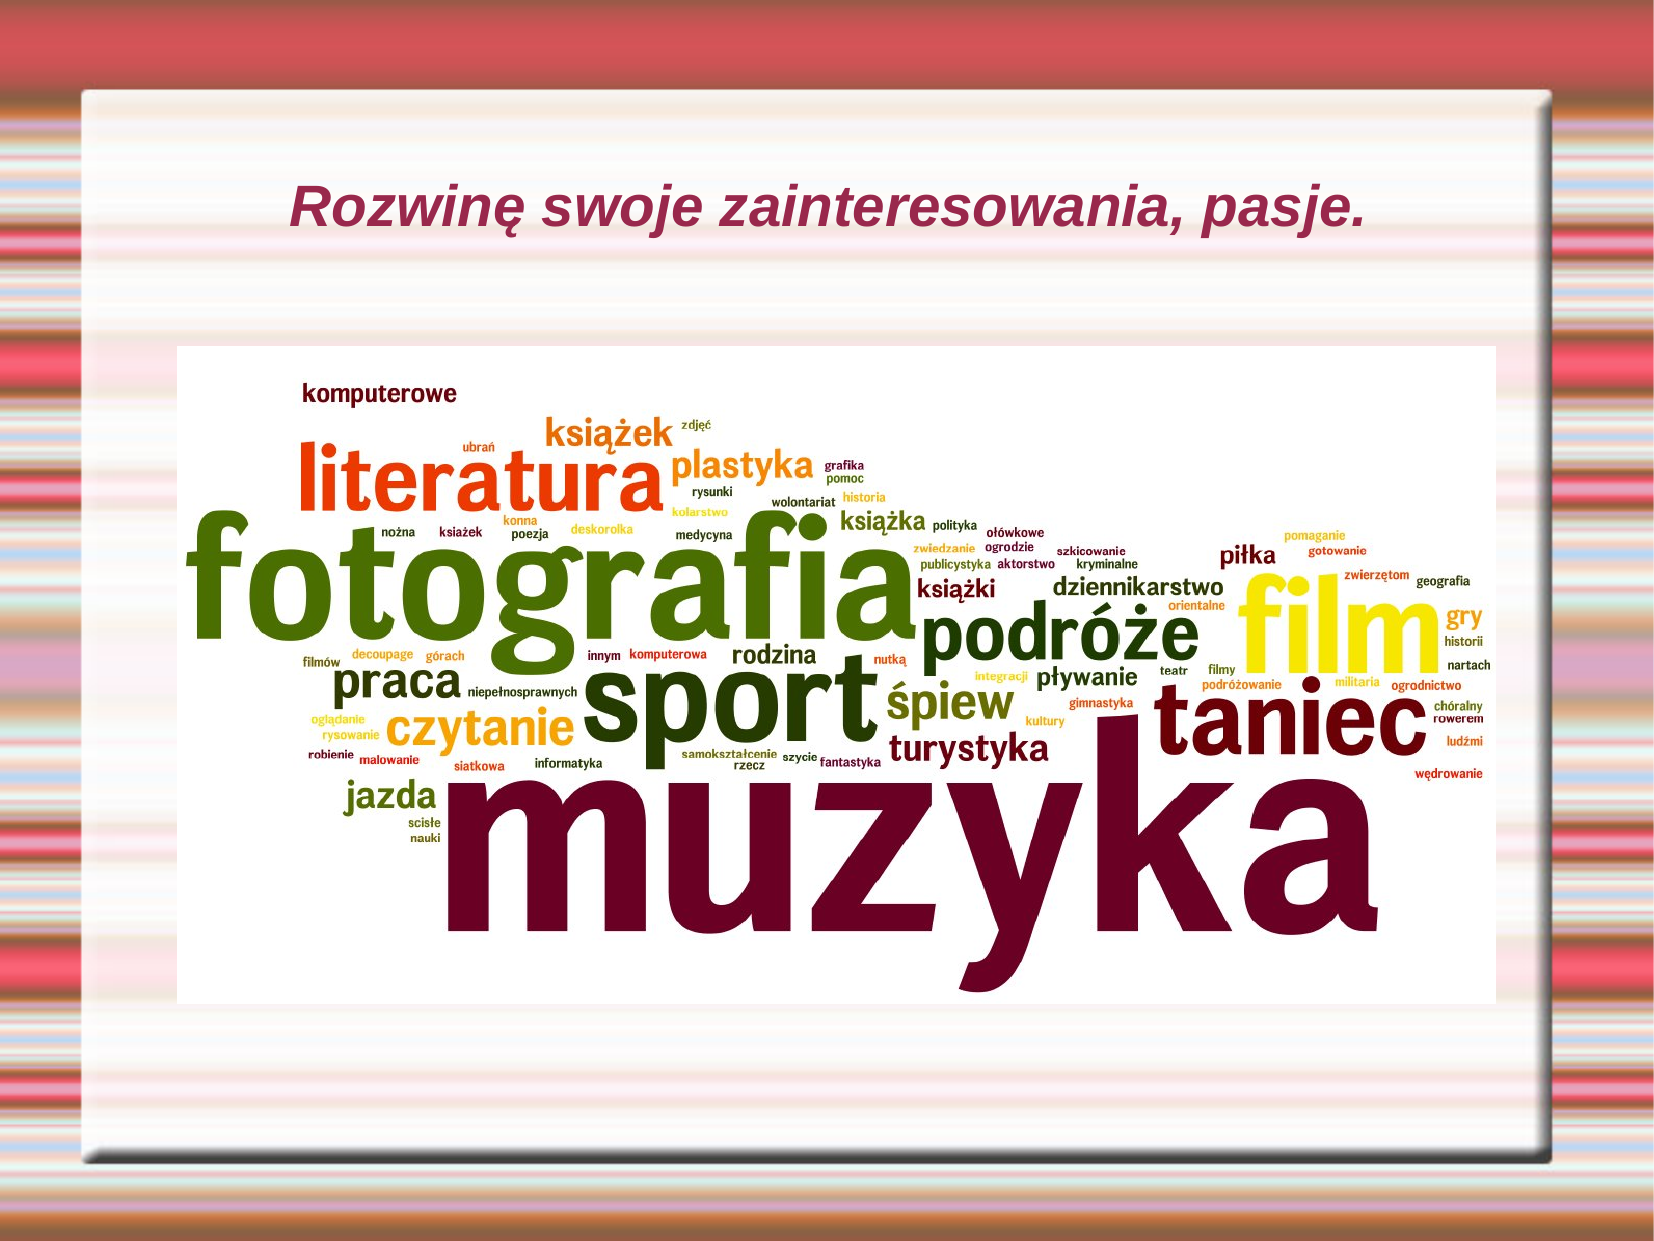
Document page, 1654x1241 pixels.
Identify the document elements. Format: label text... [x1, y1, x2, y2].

picture [177, 346, 1496, 1004]
title Rozwinę swoje zainteresowania, pasje. [123, 99, 1536, 308]
